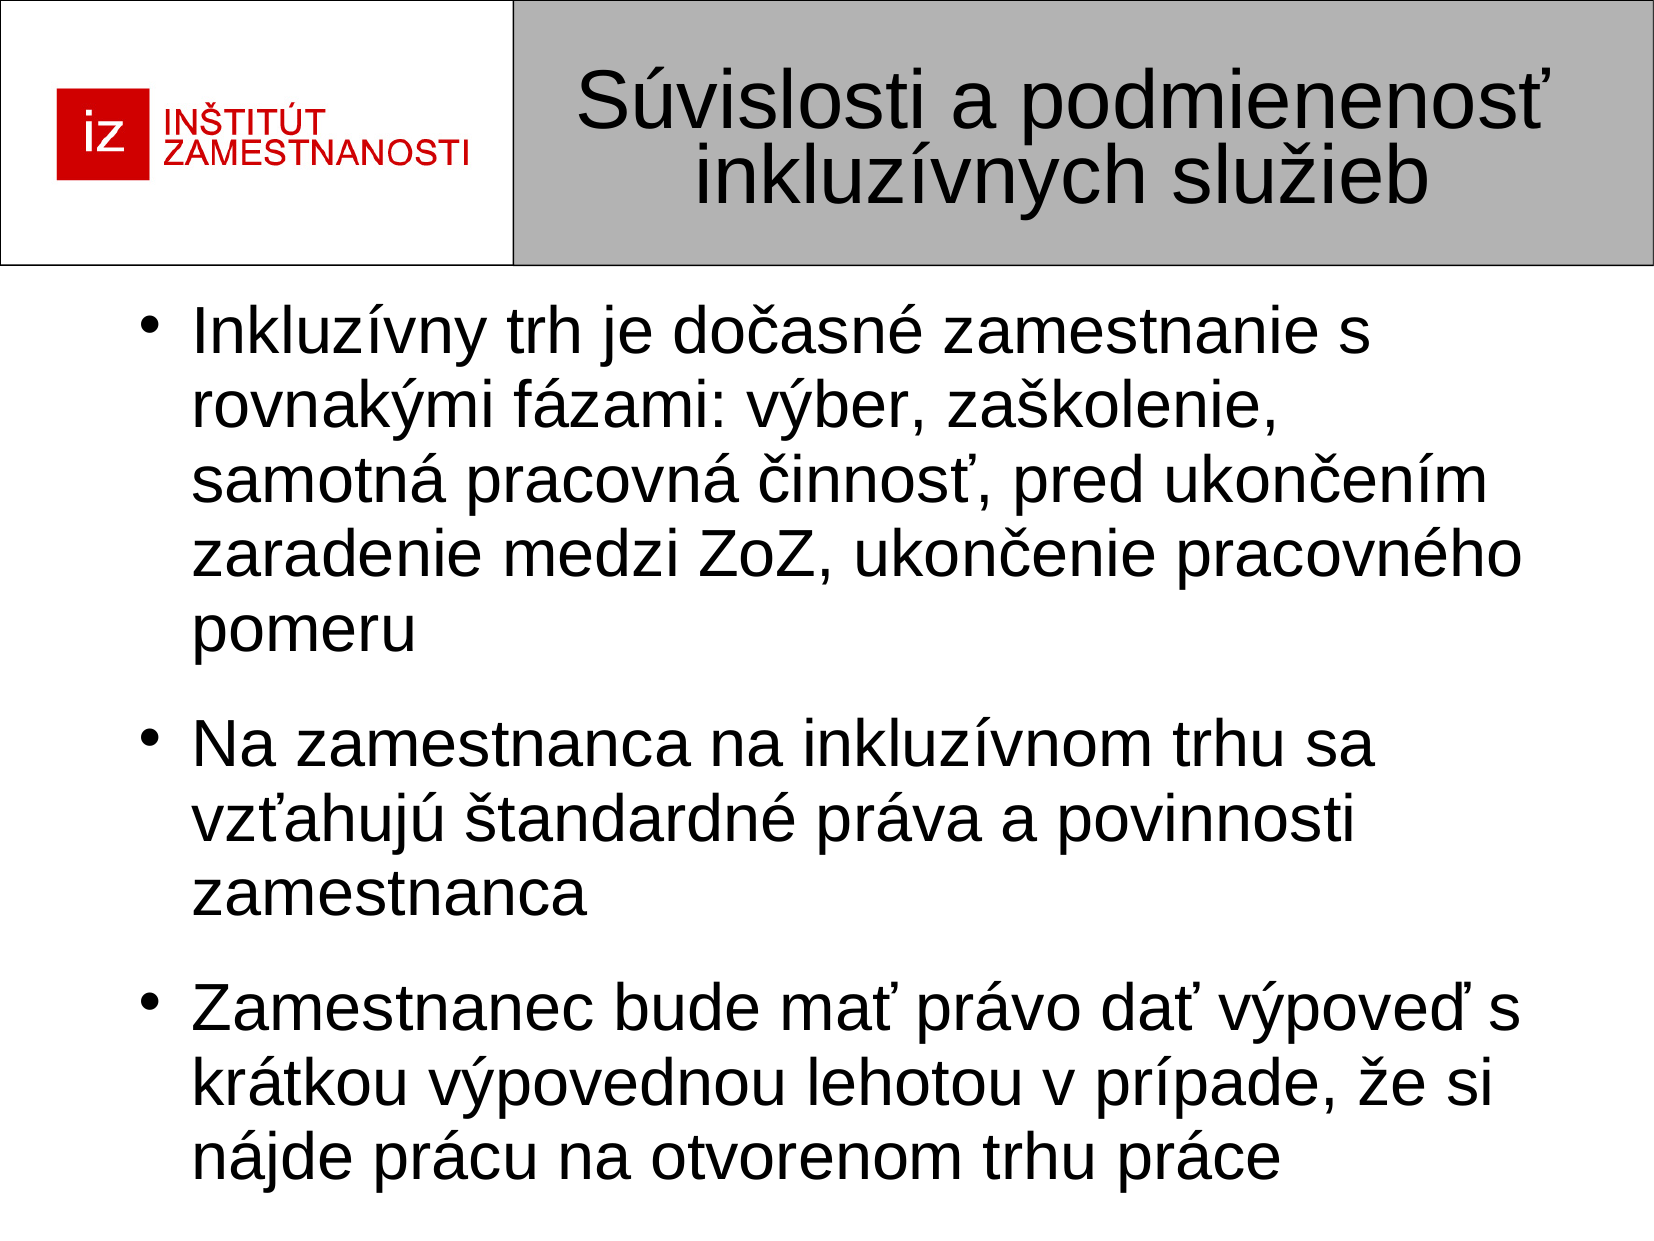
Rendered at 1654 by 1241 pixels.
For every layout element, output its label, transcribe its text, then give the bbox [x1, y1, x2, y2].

list Inkluzívny trh je dočasné zamestnanie s rovnakými fázami: výber, zaškolenie, samotná pracovná činnosť, pred ukončením zaradenie medzi ZoZ, ukončenie pracovného pomeru Na zamestnanca na inkluzívnom trhu sa vzťahujú štandardné práva a povinnosti zamestnanca Zamestnanec bude mať právo dať výpoveď s krátkou výpovednou lehotou v prípade, že si nájde prácu na otvorenom trhu práce [121, 289, 1533, 1198]
picture [5, 7, 512, 256]
title Súvislosti a podmienenosť inkluzívnych služieb [560, 37, 1565, 229]
